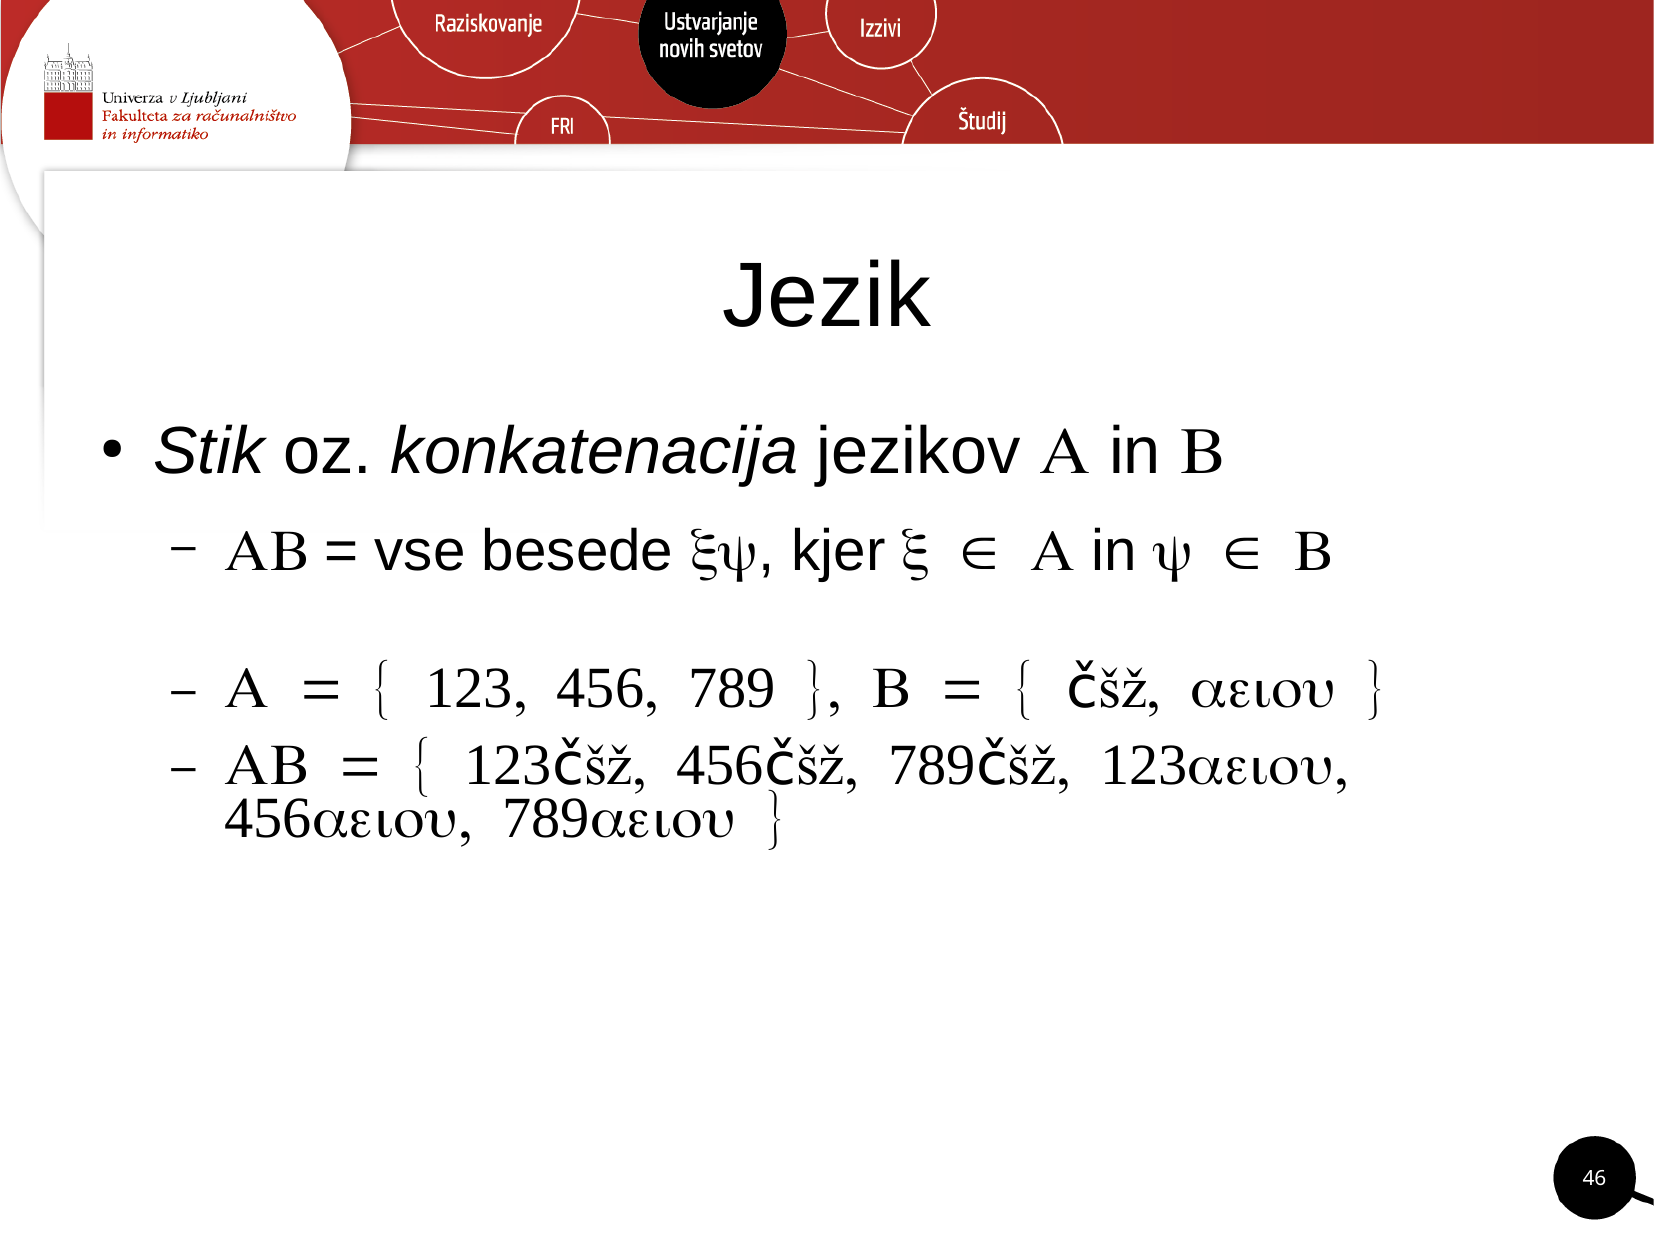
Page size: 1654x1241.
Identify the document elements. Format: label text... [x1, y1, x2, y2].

picture [0, 0, 1654, 1241]
title Jezik [82, 191, 1571, 399]
text_box <številka> [1553, 1145, 1636, 1212]
list Stik oz. konkatenacija jezikov A in B AB = vse besede xy, kjer x ∈ A in y ∈ B A = { 123, 456, 789 }, B = { čšž, aeiou } AB = { 123čšž, 456čšž, 789čšž, 123aeiou, 456aeiou, 789aeiou } [82, 413, 1538, 1010]
